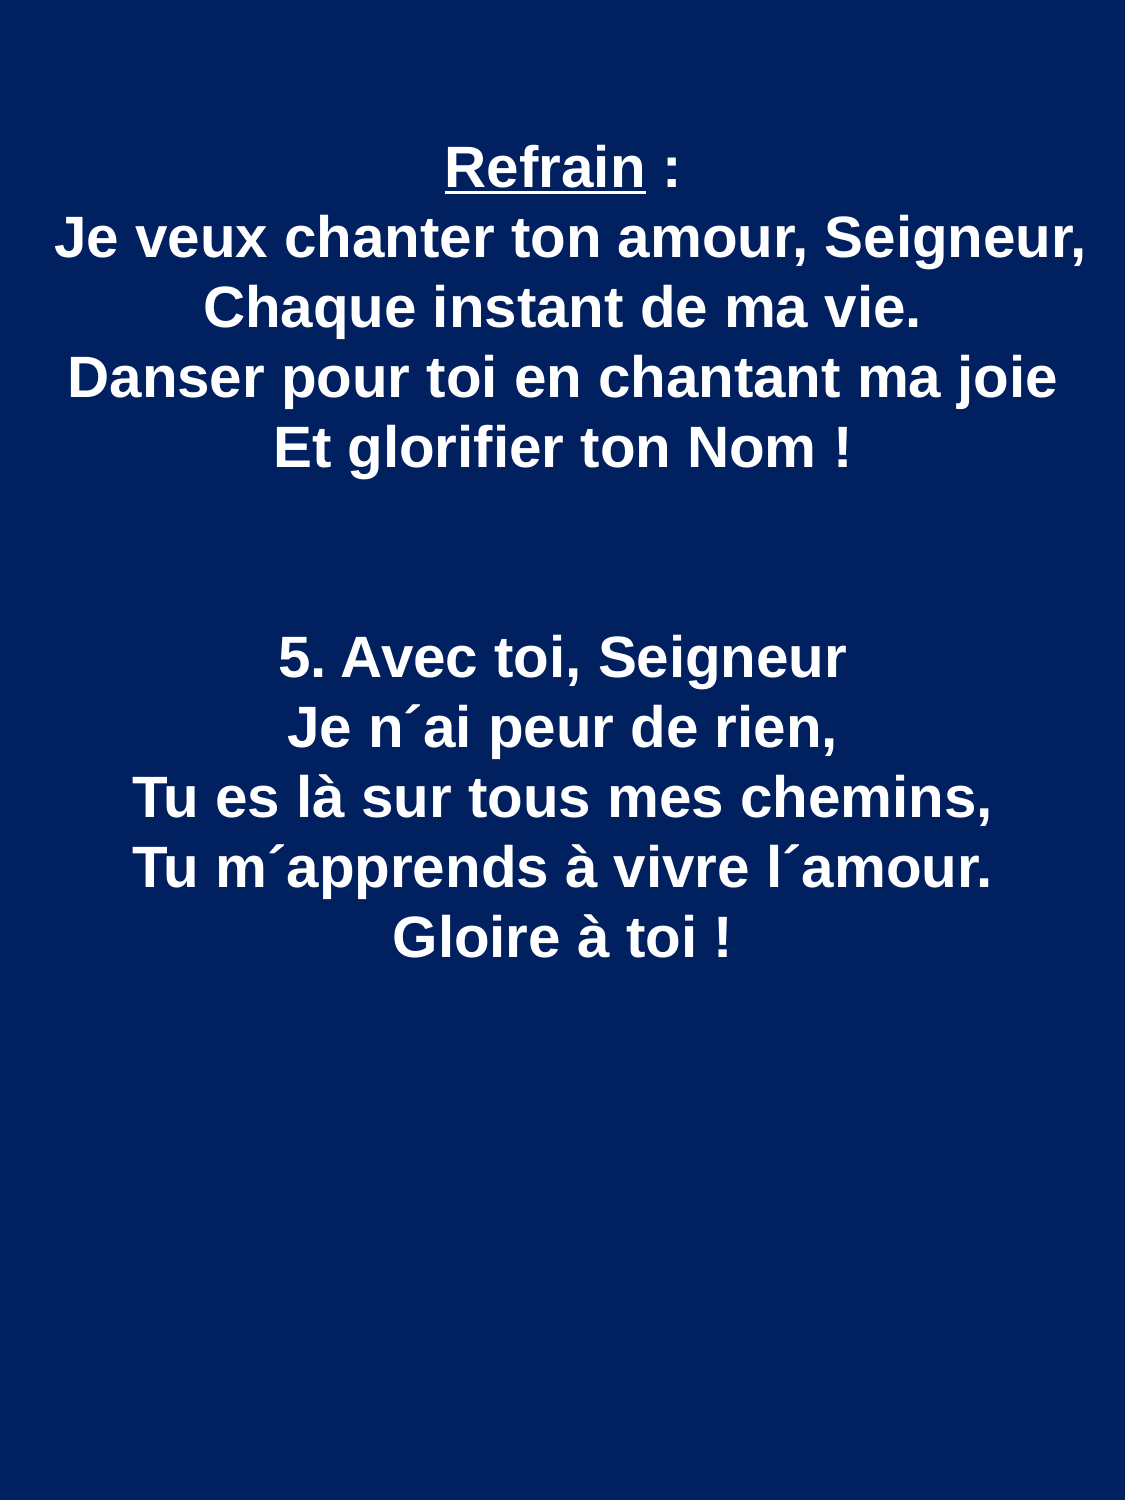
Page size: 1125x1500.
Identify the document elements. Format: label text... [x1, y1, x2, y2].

text_box Refrain : Je veux chanter ton amour, Seigneur, Chaque instant de ma vie. Danser pour toi en chantant ma joie Et glorifier ton Nom ! 5. Avec toi, Seigneur Je n´ai peur de rien, Tu es là sur tous mes chemins, Tu m´apprends à vivre l´amour. Gloire à toi ! [23, 76, 1103, 1001]
